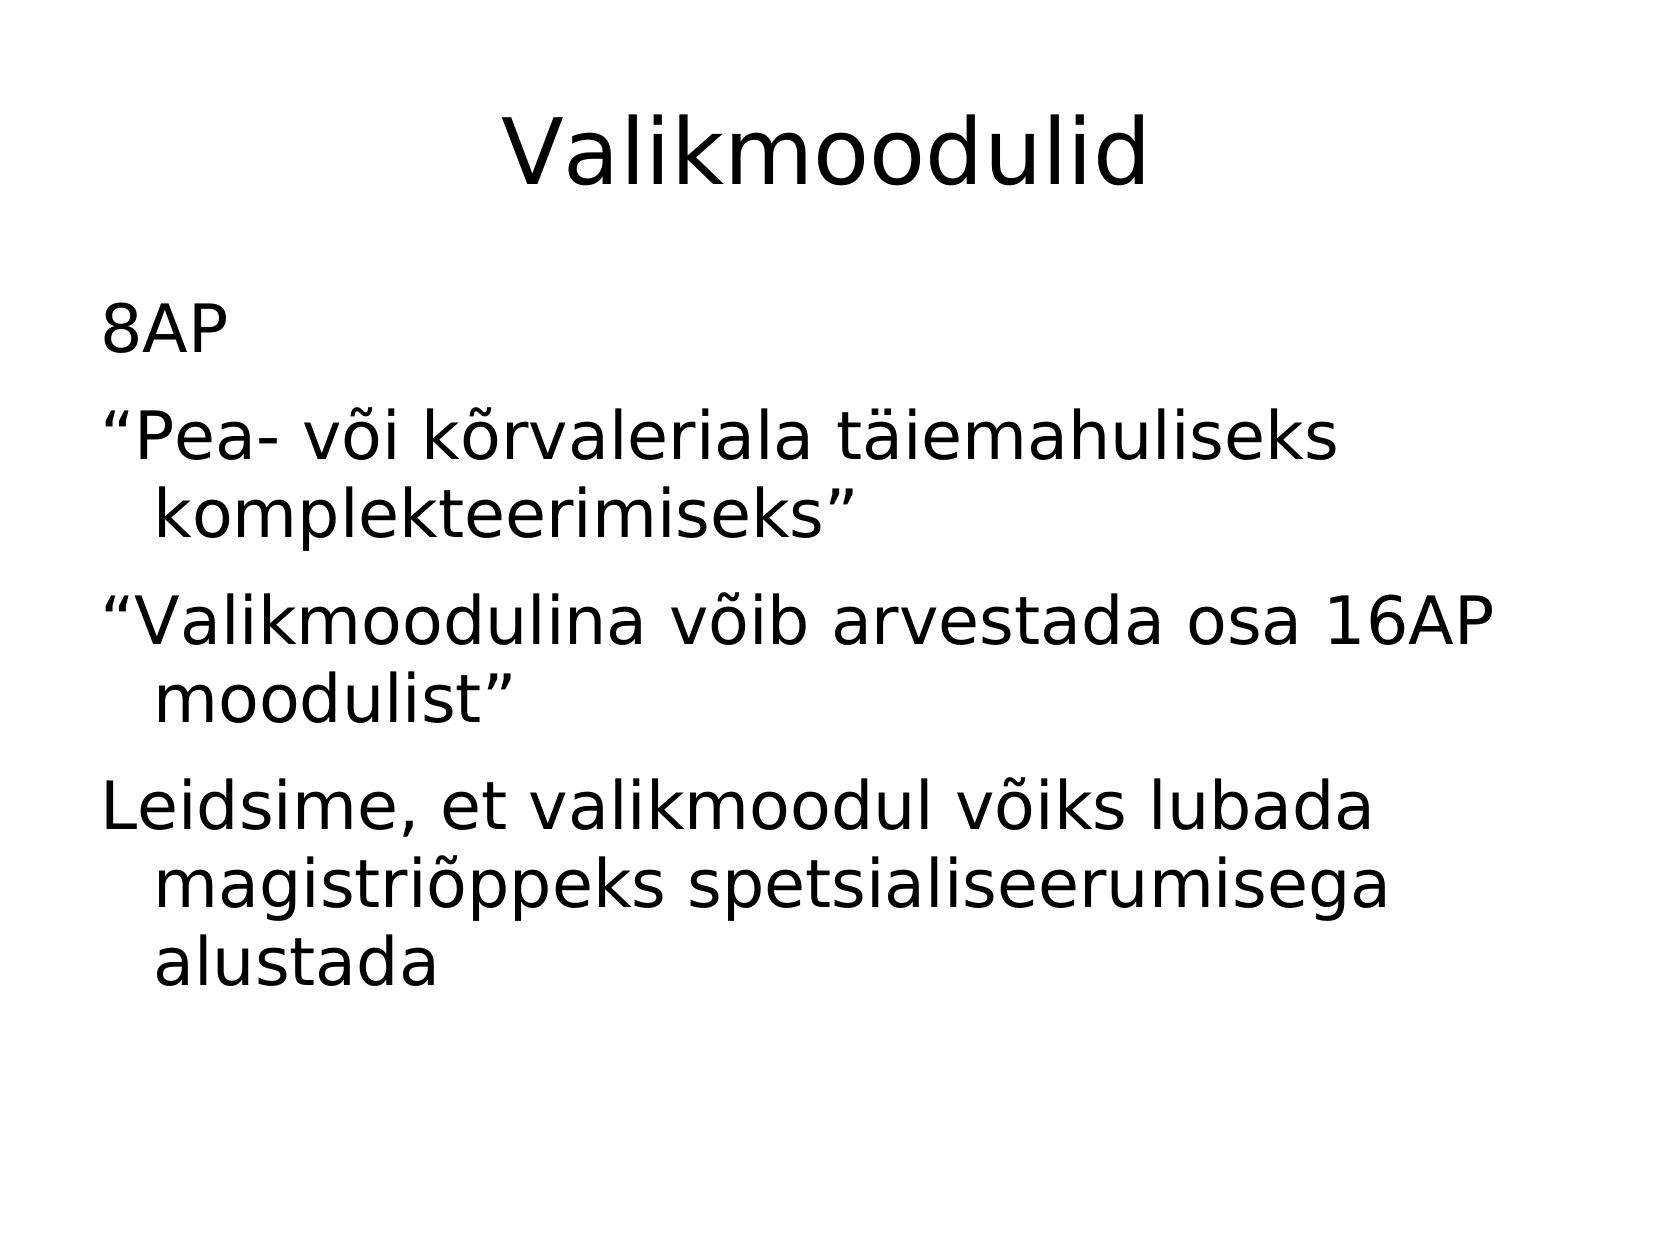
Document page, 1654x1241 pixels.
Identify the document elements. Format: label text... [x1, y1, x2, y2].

title Valikmoodulid [82, 49, 1571, 257]
list 8AP “Pea- või kõrvaleriala täiemahuliseks komplekteerimiseks” “Valikmoodulina võib arvestada osa 16AP moodulist” Leidsime, et valikmoodul võiks lubada magistriõppeks spetsialiseerumisega alustada [82, 290, 1571, 1109]
